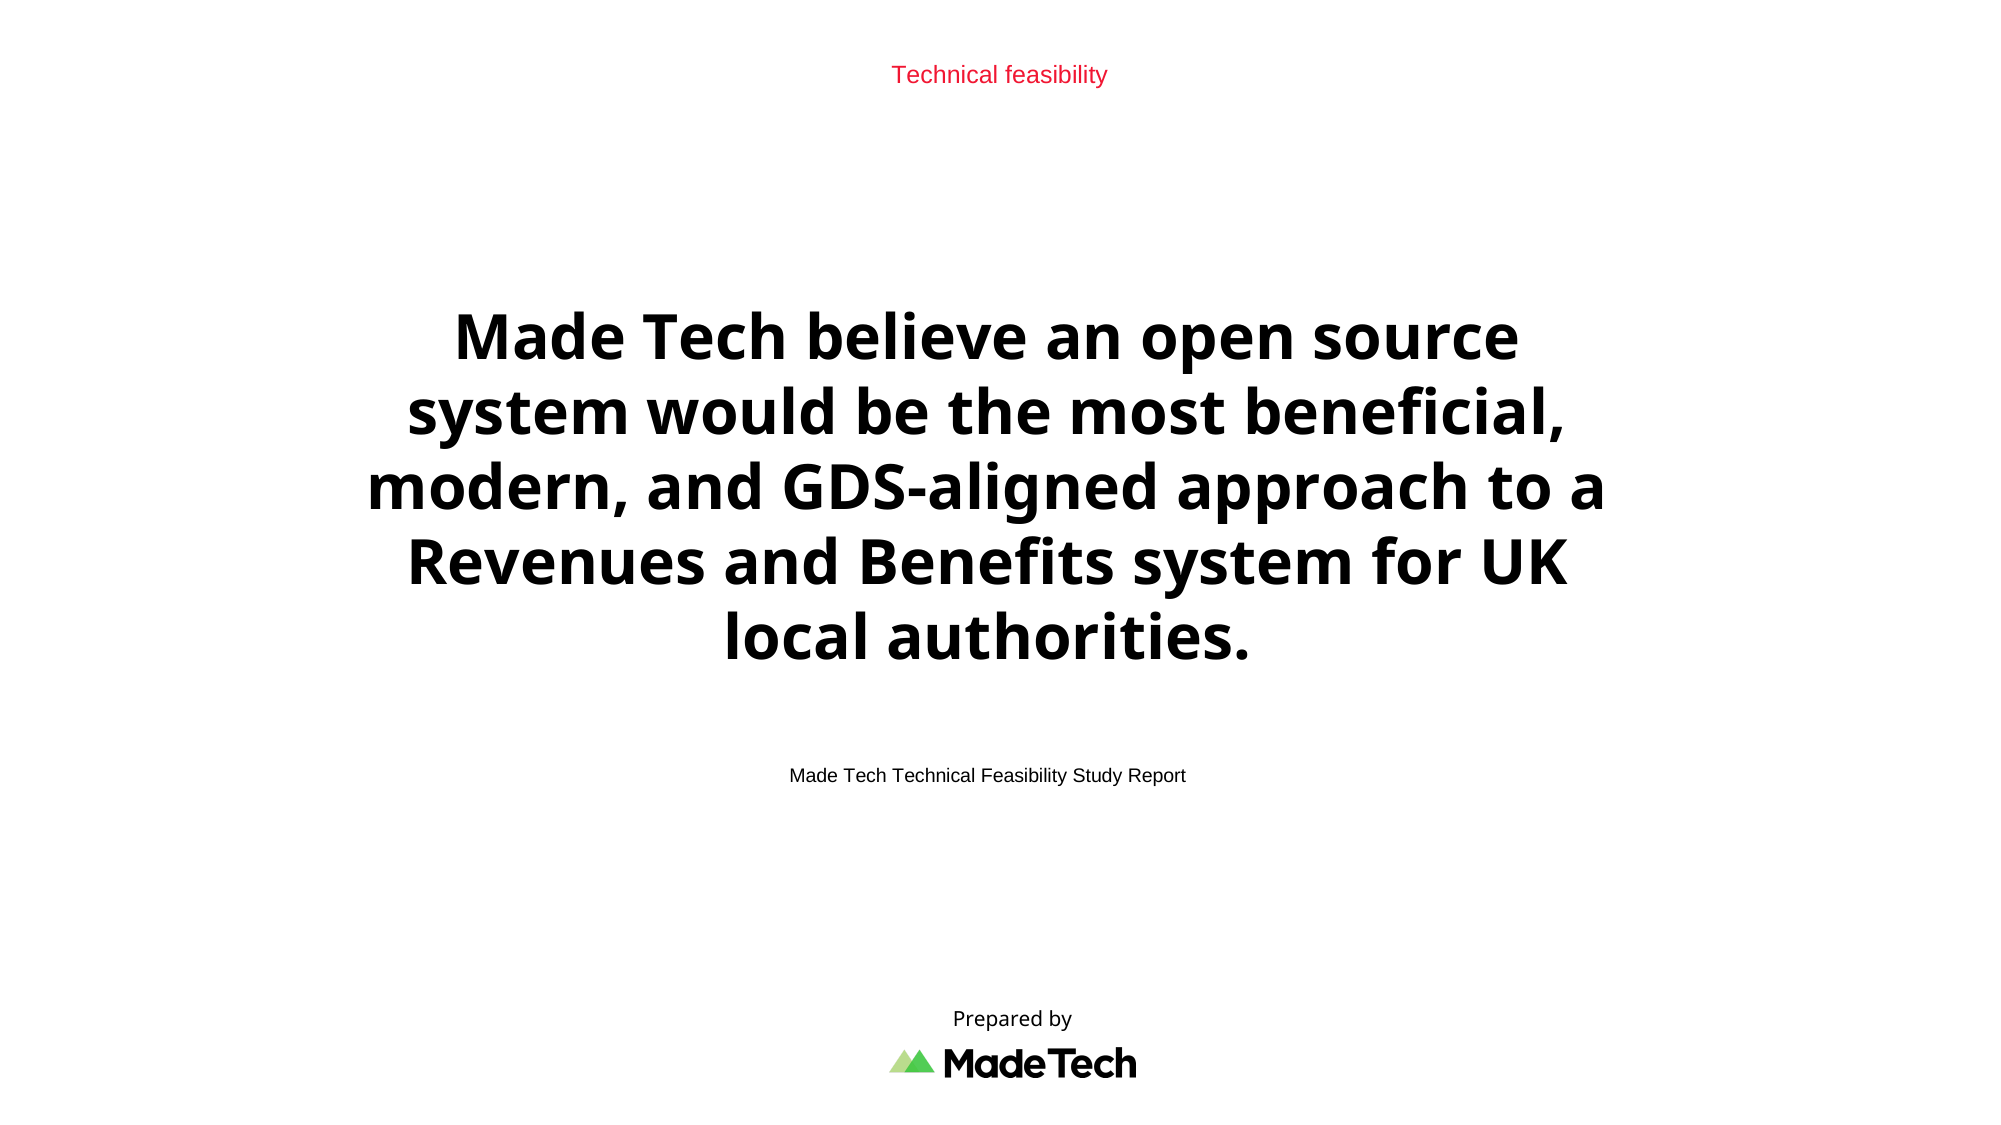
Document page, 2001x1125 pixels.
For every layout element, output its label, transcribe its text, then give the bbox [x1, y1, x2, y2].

text_box Prepared by [897, 997, 1128, 1036]
text_box Made Tech believe an open source system would be the most beneficial, modern, and GDS-aligned approach to a Revenues and Benefits system for UK local authorities. Made Tech Technical Feasibility Study Report [362, 289, 1638, 836]
picture [889, 1047, 1136, 1078]
text_box Technical feasibility [864, 55, 1136, 94]
